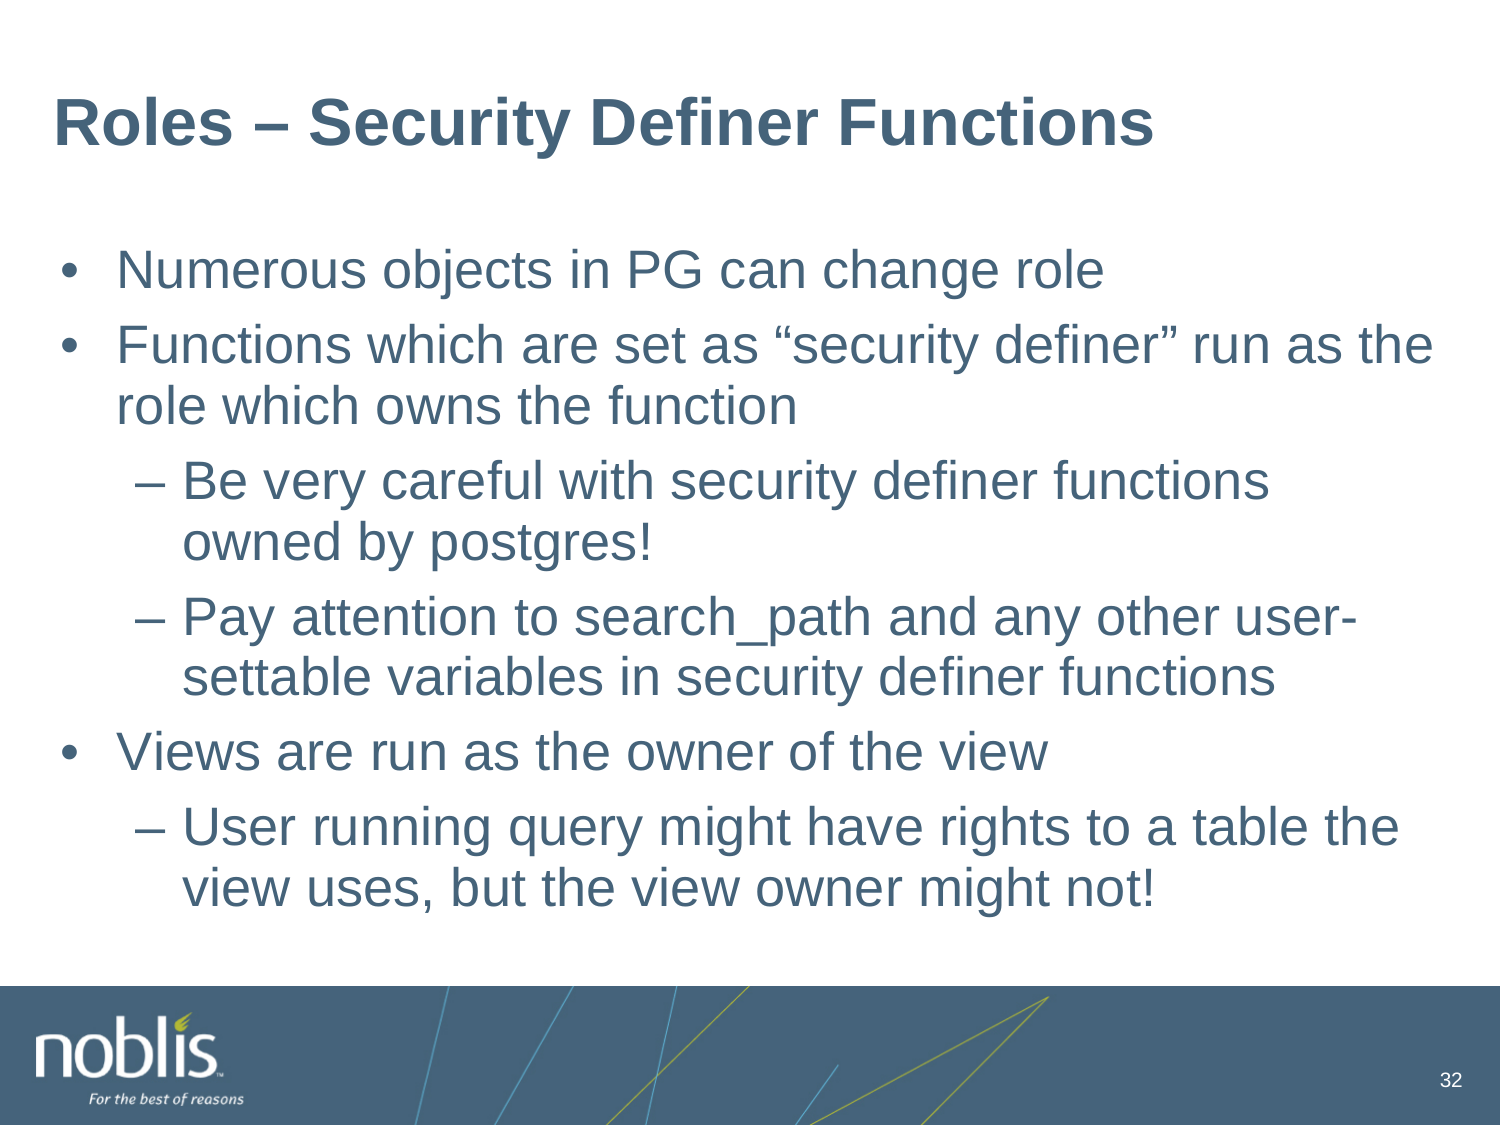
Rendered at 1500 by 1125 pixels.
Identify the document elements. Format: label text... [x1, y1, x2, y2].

picture [0, 986, 1500, 1125]
list Numerous objects in PG can change role Functions which are set as “security definer” run as the role which owns the function Be very careful with security definer functions owned by postgres! Pay attention to search_path and any other user-settable variables in security definer functions Views are run as the owner of the view User running query might have rights to a table the view uses, but the view owner might not! [60, 239, 1437, 968]
title Roles – Security Definer Functions [53, 38, 1438, 211]
